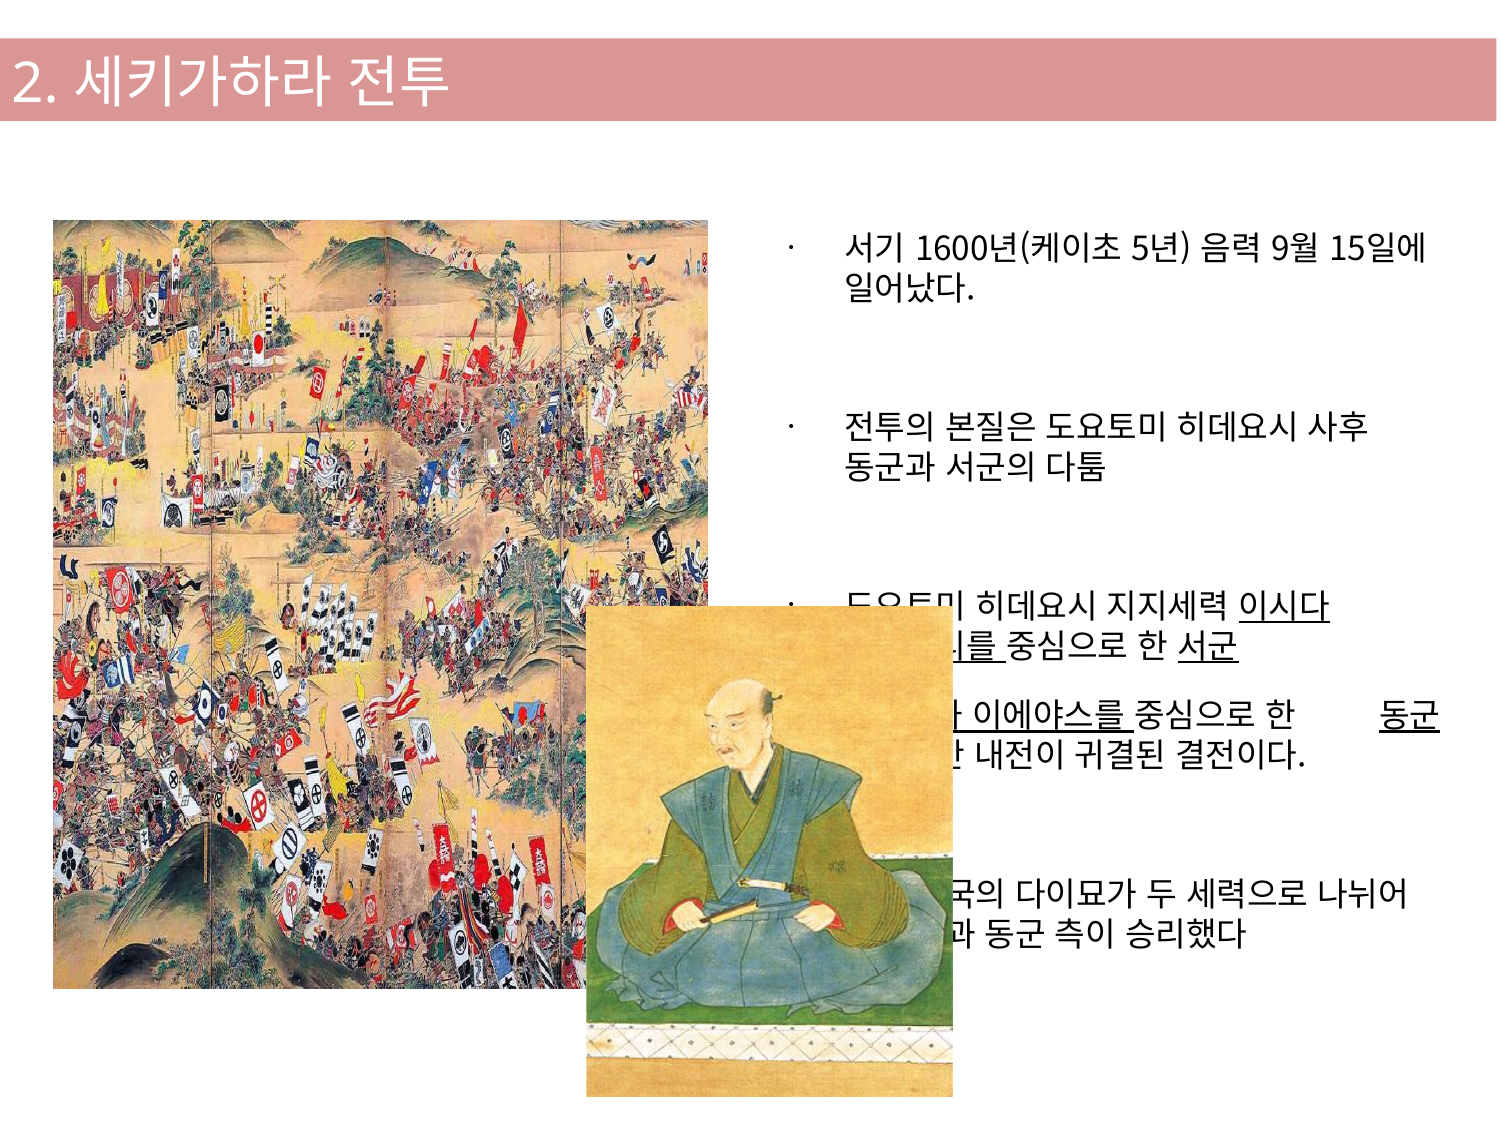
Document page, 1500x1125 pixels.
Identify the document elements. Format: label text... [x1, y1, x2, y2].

text_box 2. 세키가하라 전투 [0, 38, 1497, 122]
picture [53, 220, 953, 1097]
list 서기 1600년(케이초 5년) 음력 9월 15일에 일어났다. 전투의 본질은 도요토미 히데요시 사후 동군과 서군의 다툼 도요토미 히데요시 지지세력 이시다 미츠나리를 중심으로 한 서군 과 도쿠가와 이에야스를 중심으로 한 동군 간 내전이 귀결된 결전이다. 일본 전국의 다이묘가 두 세력으로 나뉘어 싸운 결과 동군 측이 승리했다 [773, 219, 1459, 917]
